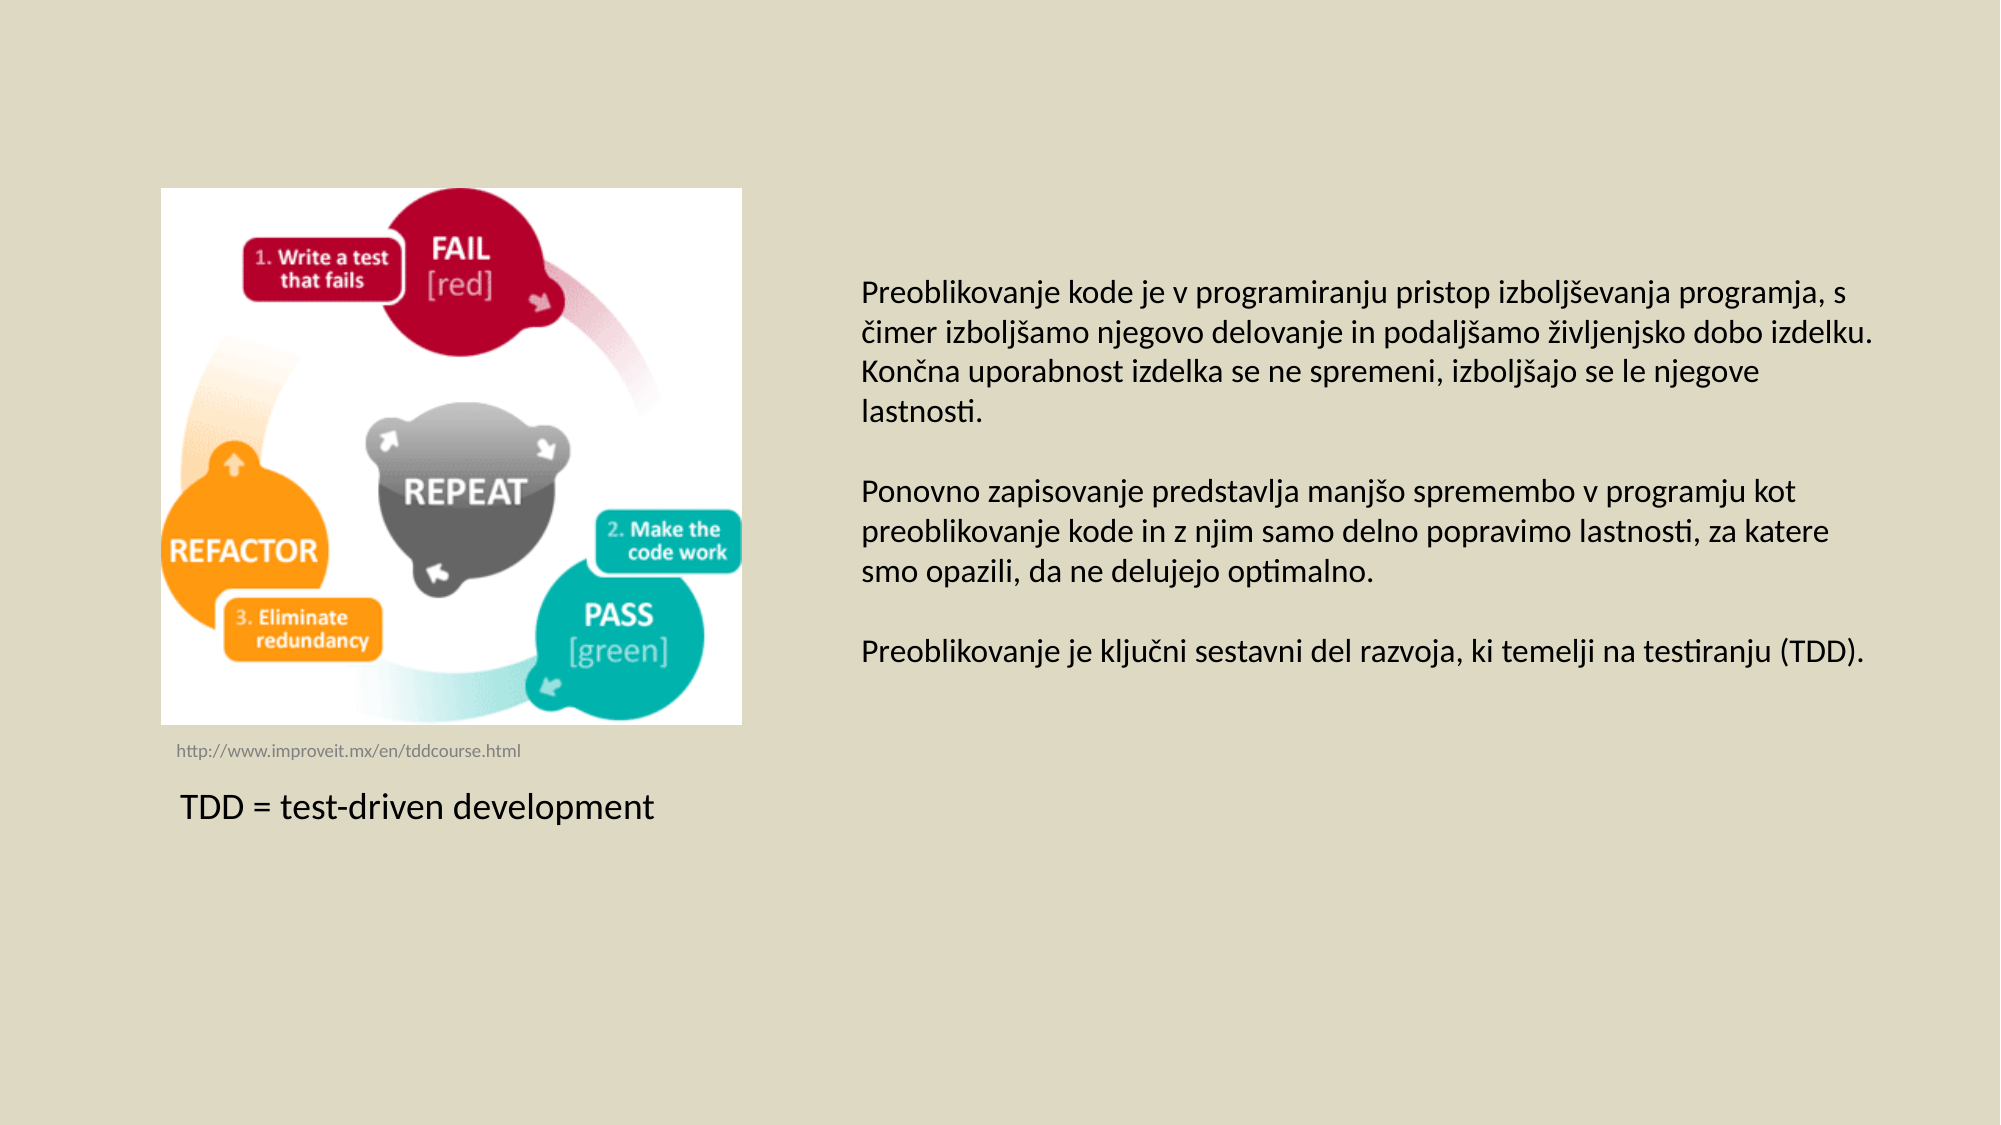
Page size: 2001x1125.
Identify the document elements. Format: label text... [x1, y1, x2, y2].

text_box TDD = test-driven development [165, 774, 671, 835]
text_box Preoblikovanje kode je v programiranju pristop izboljševanja programja, s čimer izboljšamo njegovo delovanje in podaljšamo življenjsko dobo izdelku. Končna uporabnost izdelka se ne spremeni, izboljšajo se le njegove lastnosti. Ponovno zapisovanje predstavlja manjšo spremembo v programju kot preoblikovanje kode in z njim samo delno popravimo lastnosti, za katere smo opazili, da ne delujejo optimalno. Preoblikovanje je ključni sestavni del razvoja, ki temelji na testiranju (TDD). [846, 262, 1897, 677]
picture [161, 188, 742, 725]
text_box http://www.improveit.mx/en/tddcourse.html [161, 731, 742, 769]
